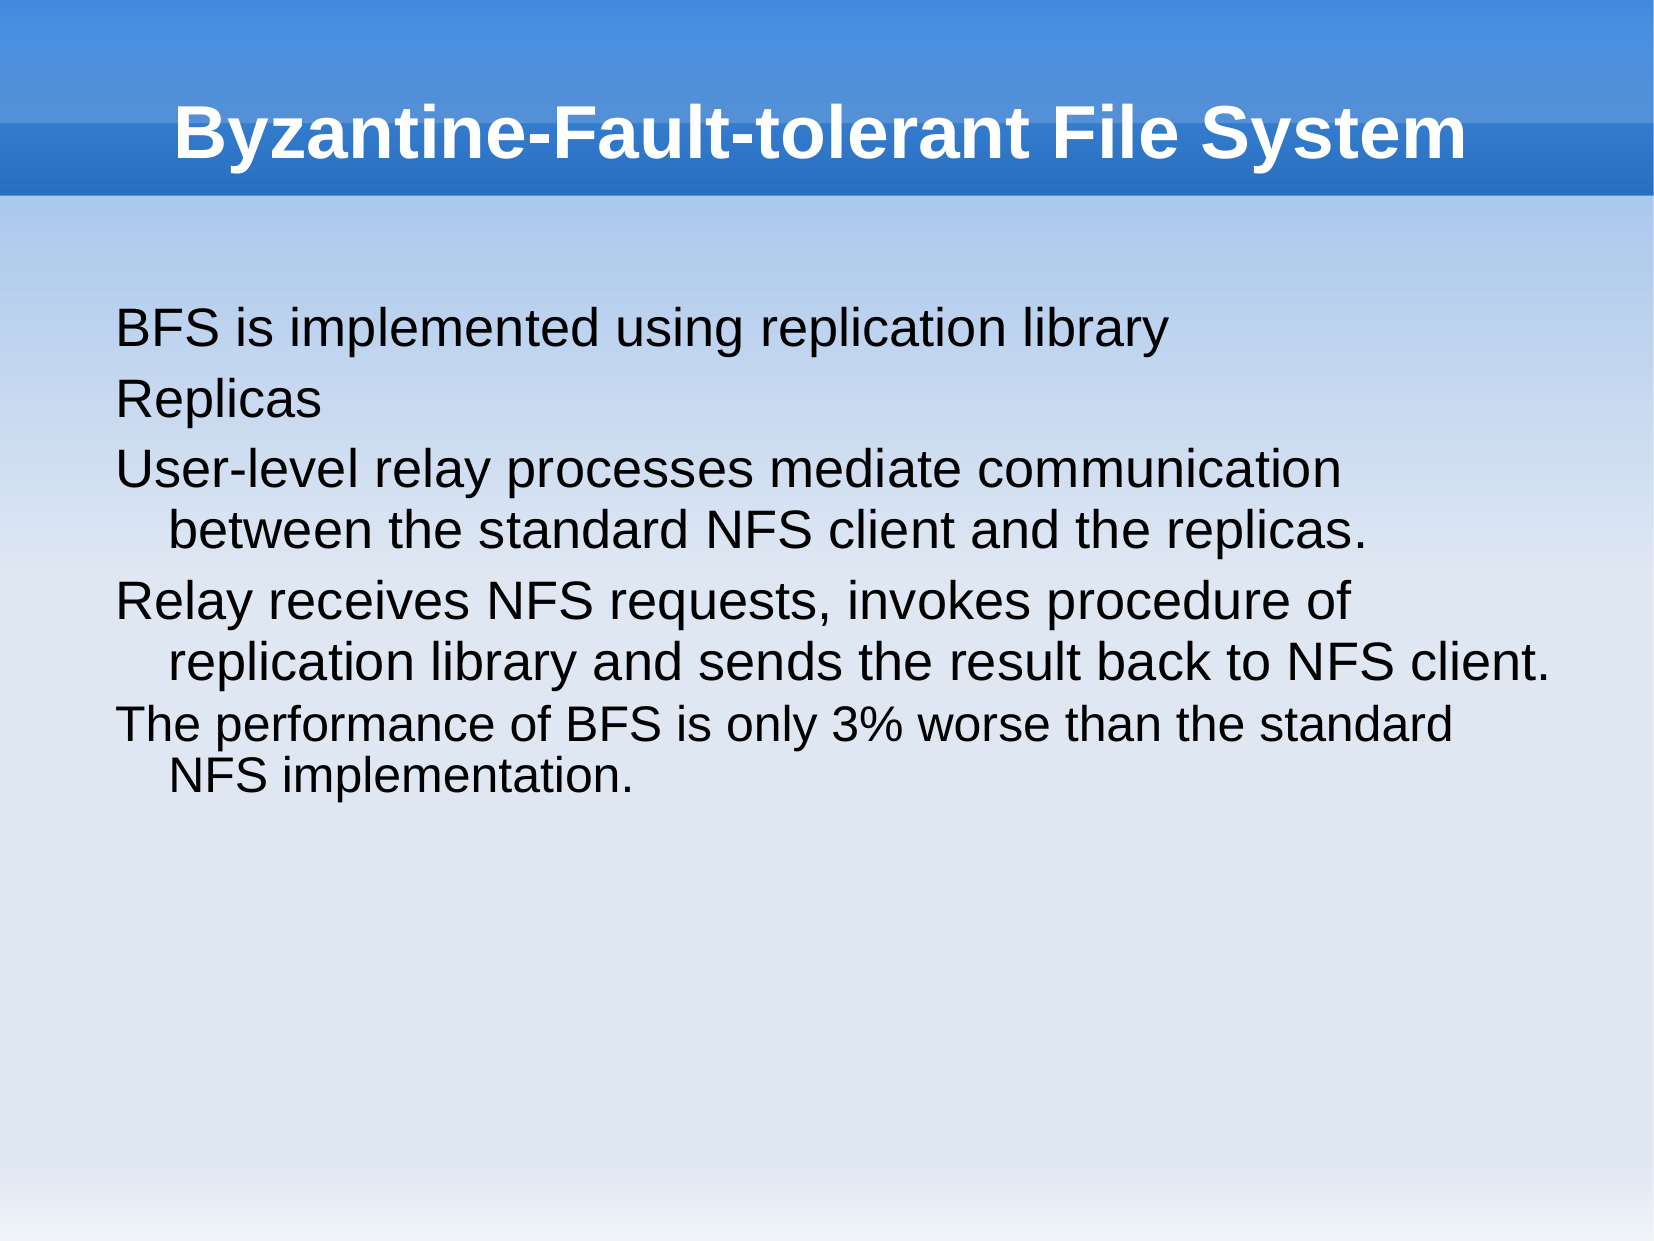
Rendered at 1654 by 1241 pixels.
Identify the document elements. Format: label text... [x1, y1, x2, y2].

title Byzantine-Fault-tolerant File System [76, 29, 1565, 237]
picture [0, 0, 1654, 1241]
list BFS is implemented using replication library Replicas User-level relay processes mediate communication between the standard NFS client and the replicas. Relay receives NFS requests, invokes procedure of replication library and sends the result back to NFS client. The performance of BFS is only 3% worse than the standard NFS implementation. [82, 289, 1571, 1108]
